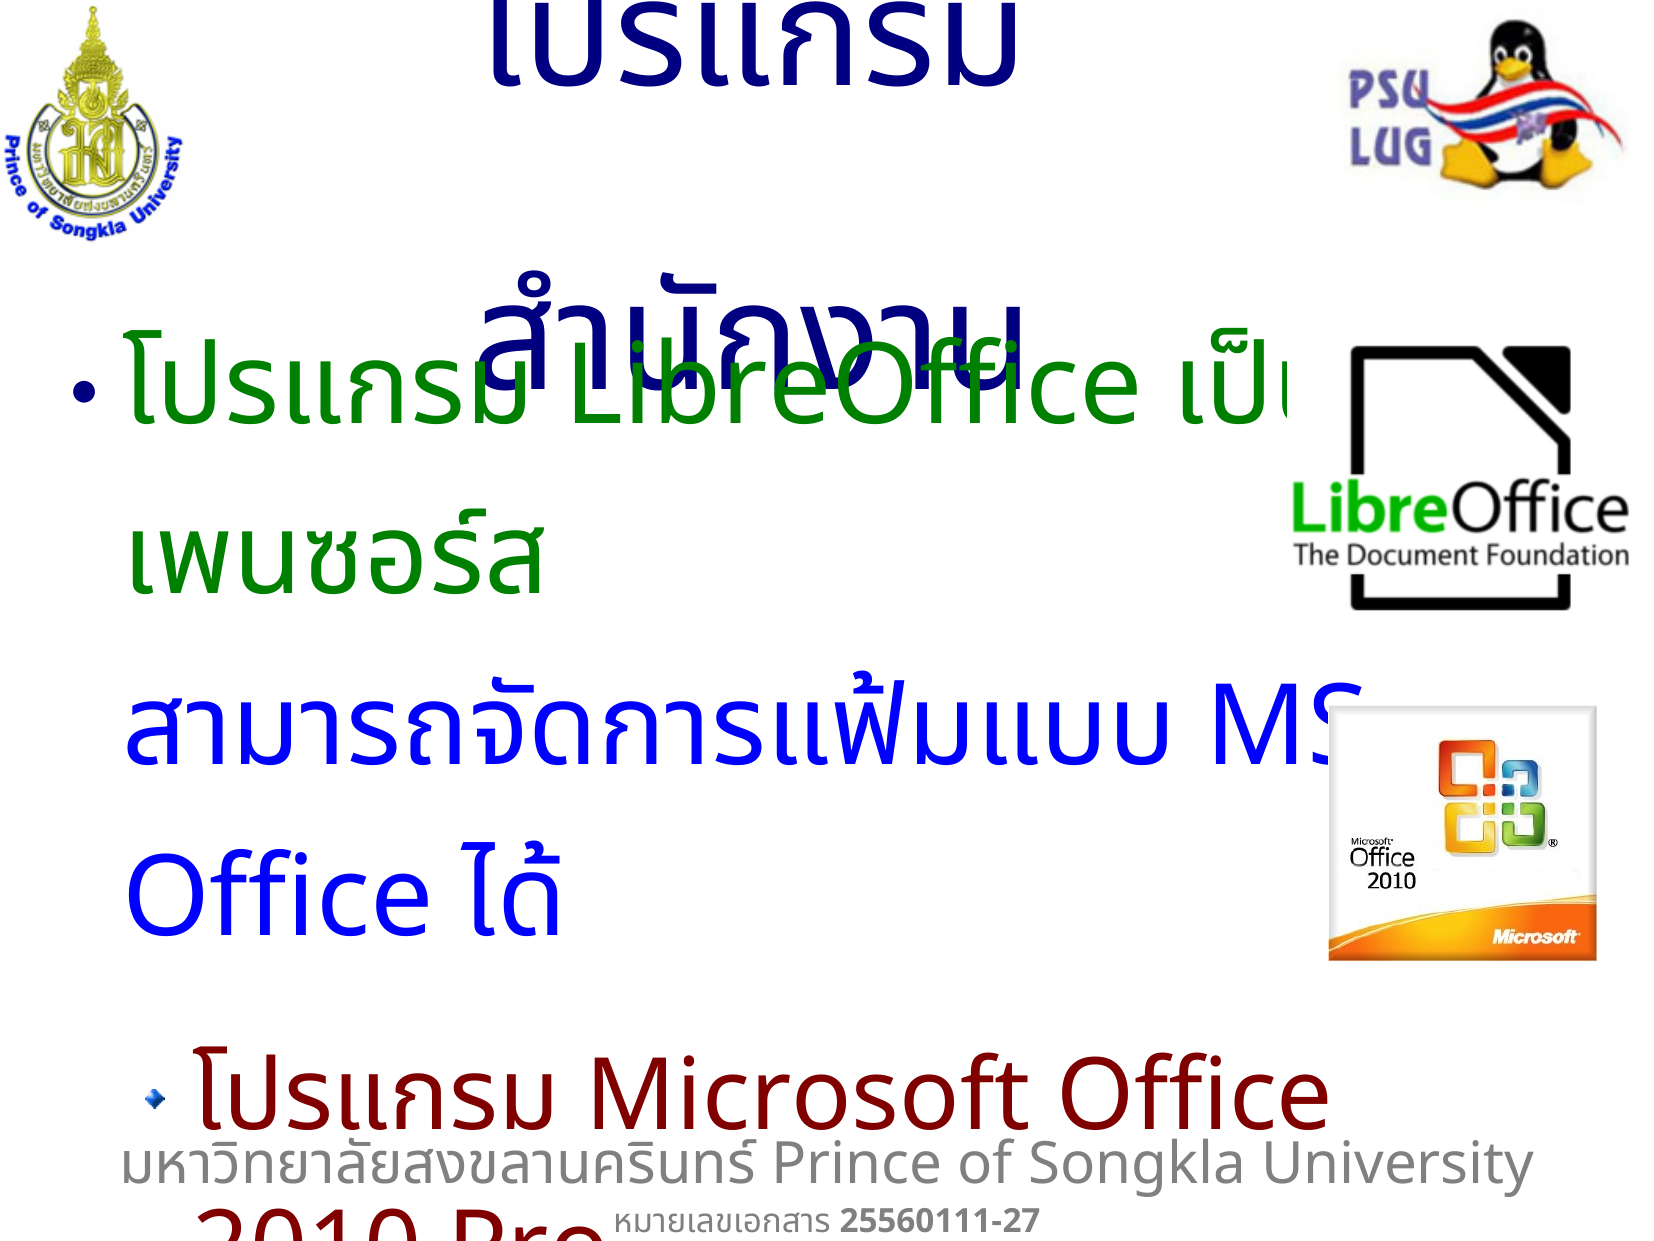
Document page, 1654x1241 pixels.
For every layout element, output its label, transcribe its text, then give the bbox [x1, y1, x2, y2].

picture [1328, 10, 1642, 207]
picture [0, 0, 185, 247]
picture [1328, 705, 1597, 961]
title โปรแกรมสำนักงาน [206, 0, 1299, 303]
list โปรแกรม LibreOffice เป็นโอเพนซอร์ส สามารถจัดการแฟ้มแบบ MS Office ได้ โปรแกรม Microsoft Office 2010 Pro ราคา 1x,xxx บาท [51, 303, 1540, 1241]
picture [1287, 304, 1632, 648]
